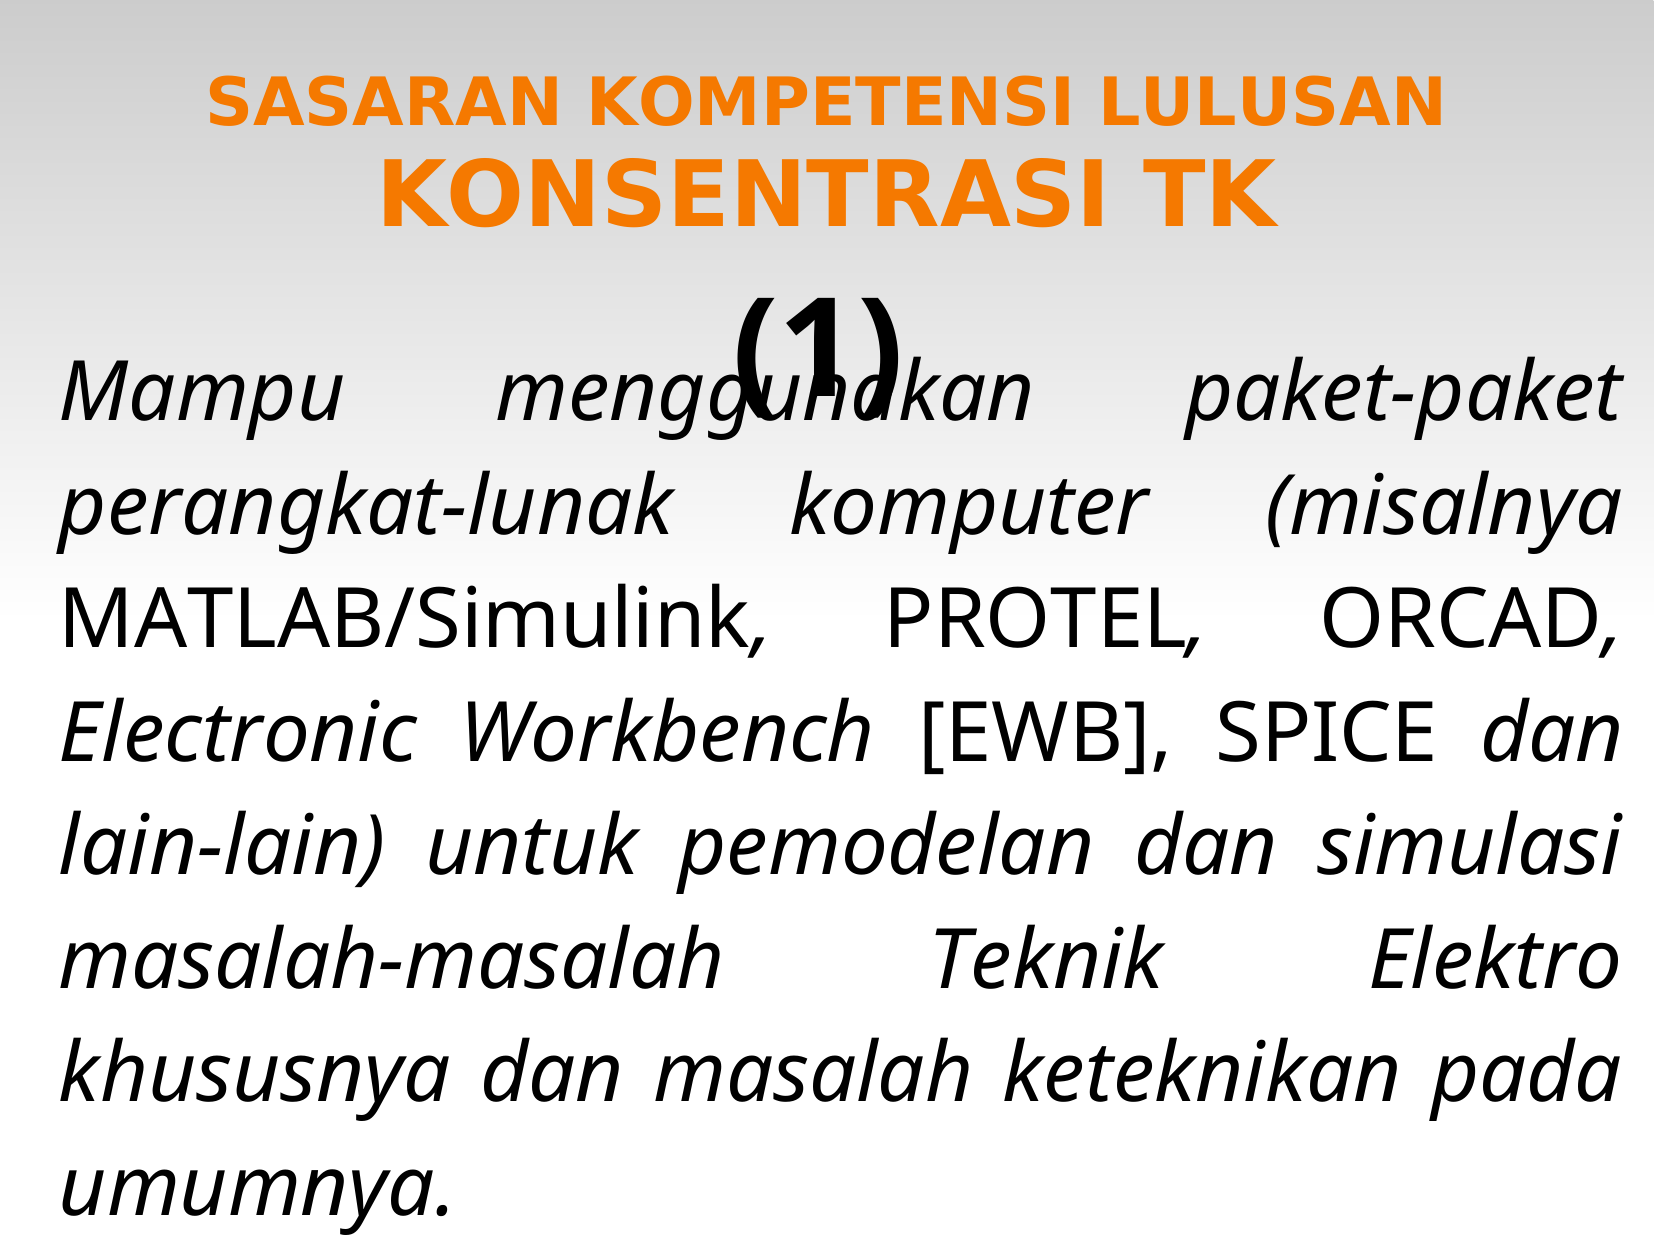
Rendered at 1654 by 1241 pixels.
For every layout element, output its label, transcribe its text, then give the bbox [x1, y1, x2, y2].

text_box (1) [717, 241, 934, 447]
title SASARAN KOMPETENSI LULUSAN KONSENTRASI TK [82, 45, 1571, 266]
subtitle Mampu menggunakan paket-paket perangkat-lunak komputer (misalnya MATLAB/Simulink, PROTEL, ORCAD, Electronic Workbench [EWB], SPICE dan lain-lain) untuk pemodelan dan simulasi masalah-masalah Teknik Elektro khususnya dan masalah keteknikan pada umumnya. [59, 383, 1625, 1188]
